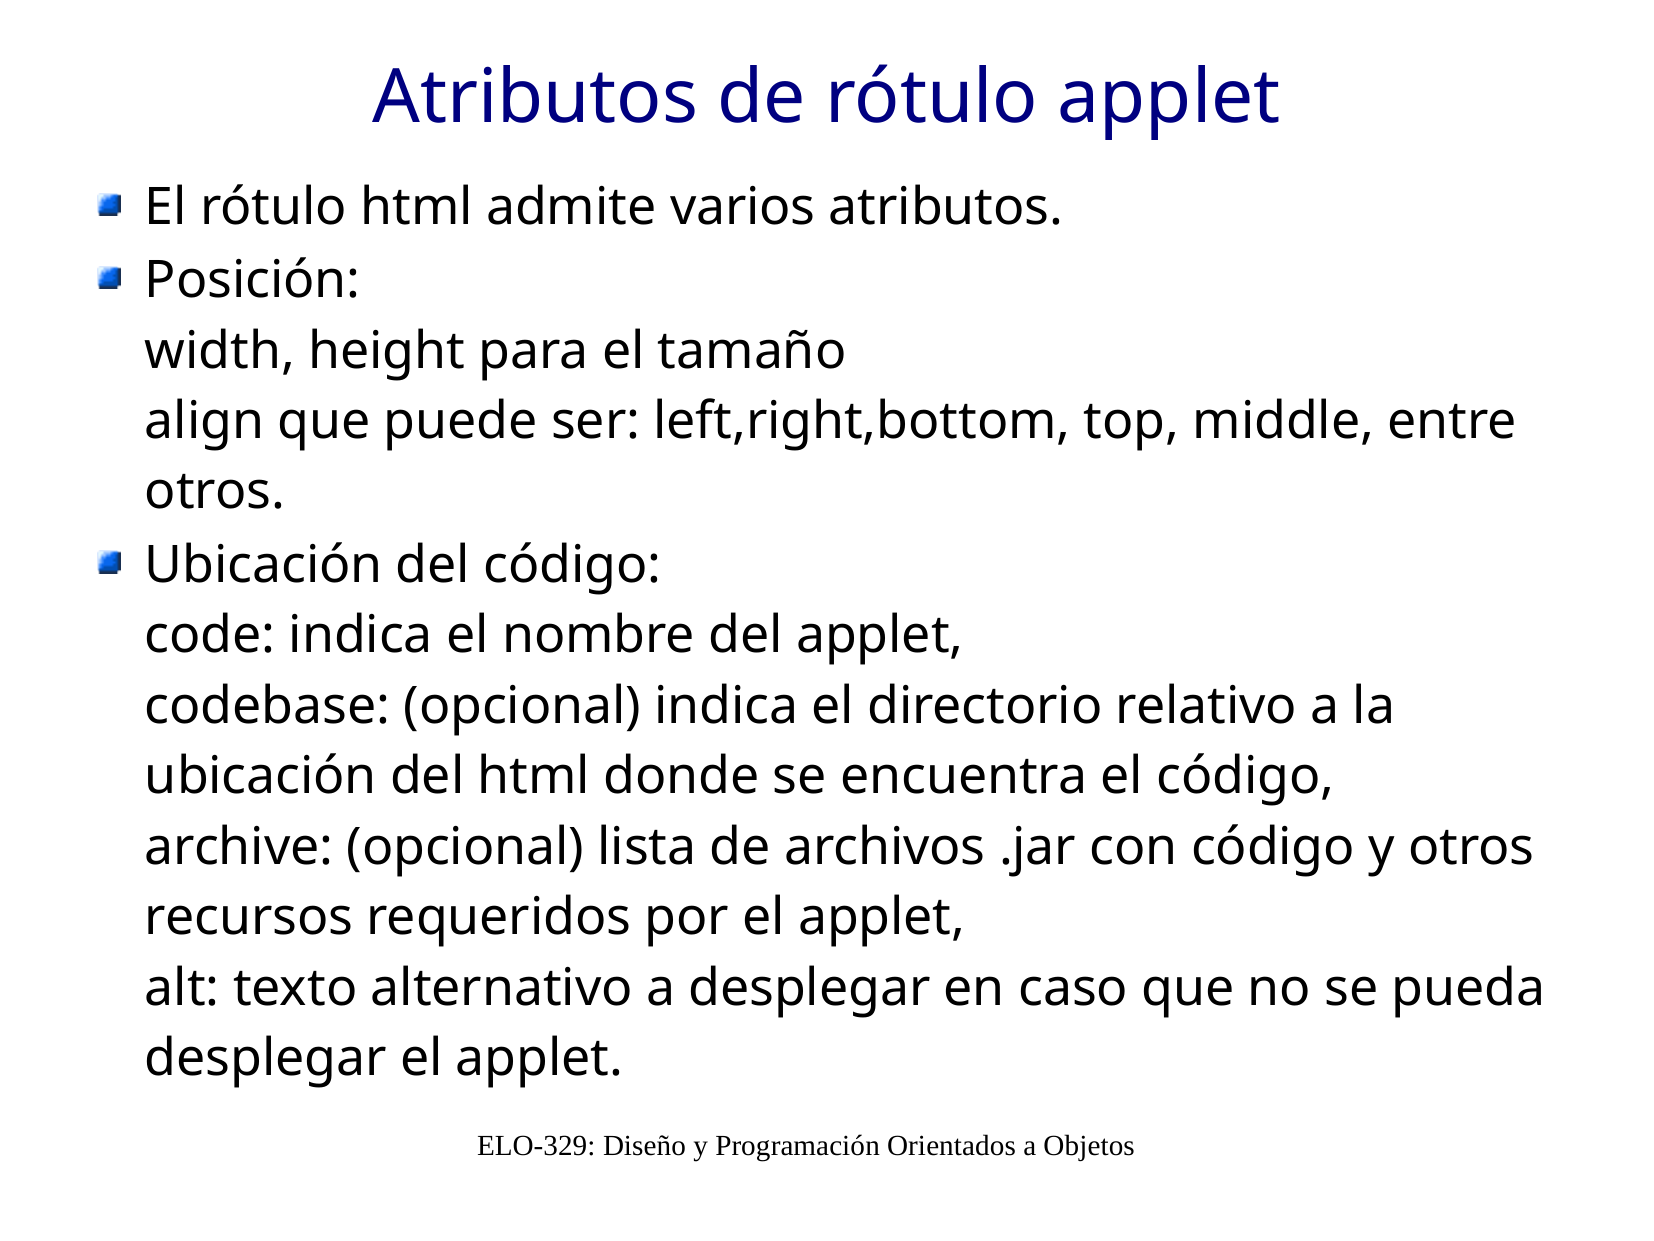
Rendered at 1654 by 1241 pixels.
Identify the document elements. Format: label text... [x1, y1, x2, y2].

title Atributos de rótulo applet [82, 43, 1571, 145]
list El rótulo html admite varios atributos. Posición: width, height para el tamaño align que puede ser: left,right,bottom, top, middle, entre otros. Ubicación del código: code: indica el nombre del applet, codebase: (opcional) indica el directorio relativo a la ubicación del html donde se encuentra el código, archive: (opcional) lista de archivos .jar con código y otros recursos requeridos por el applet, alt: texto alternativo a desplegar en caso que no se pueda desplegar el applet. [81, 169, 1571, 1099]
